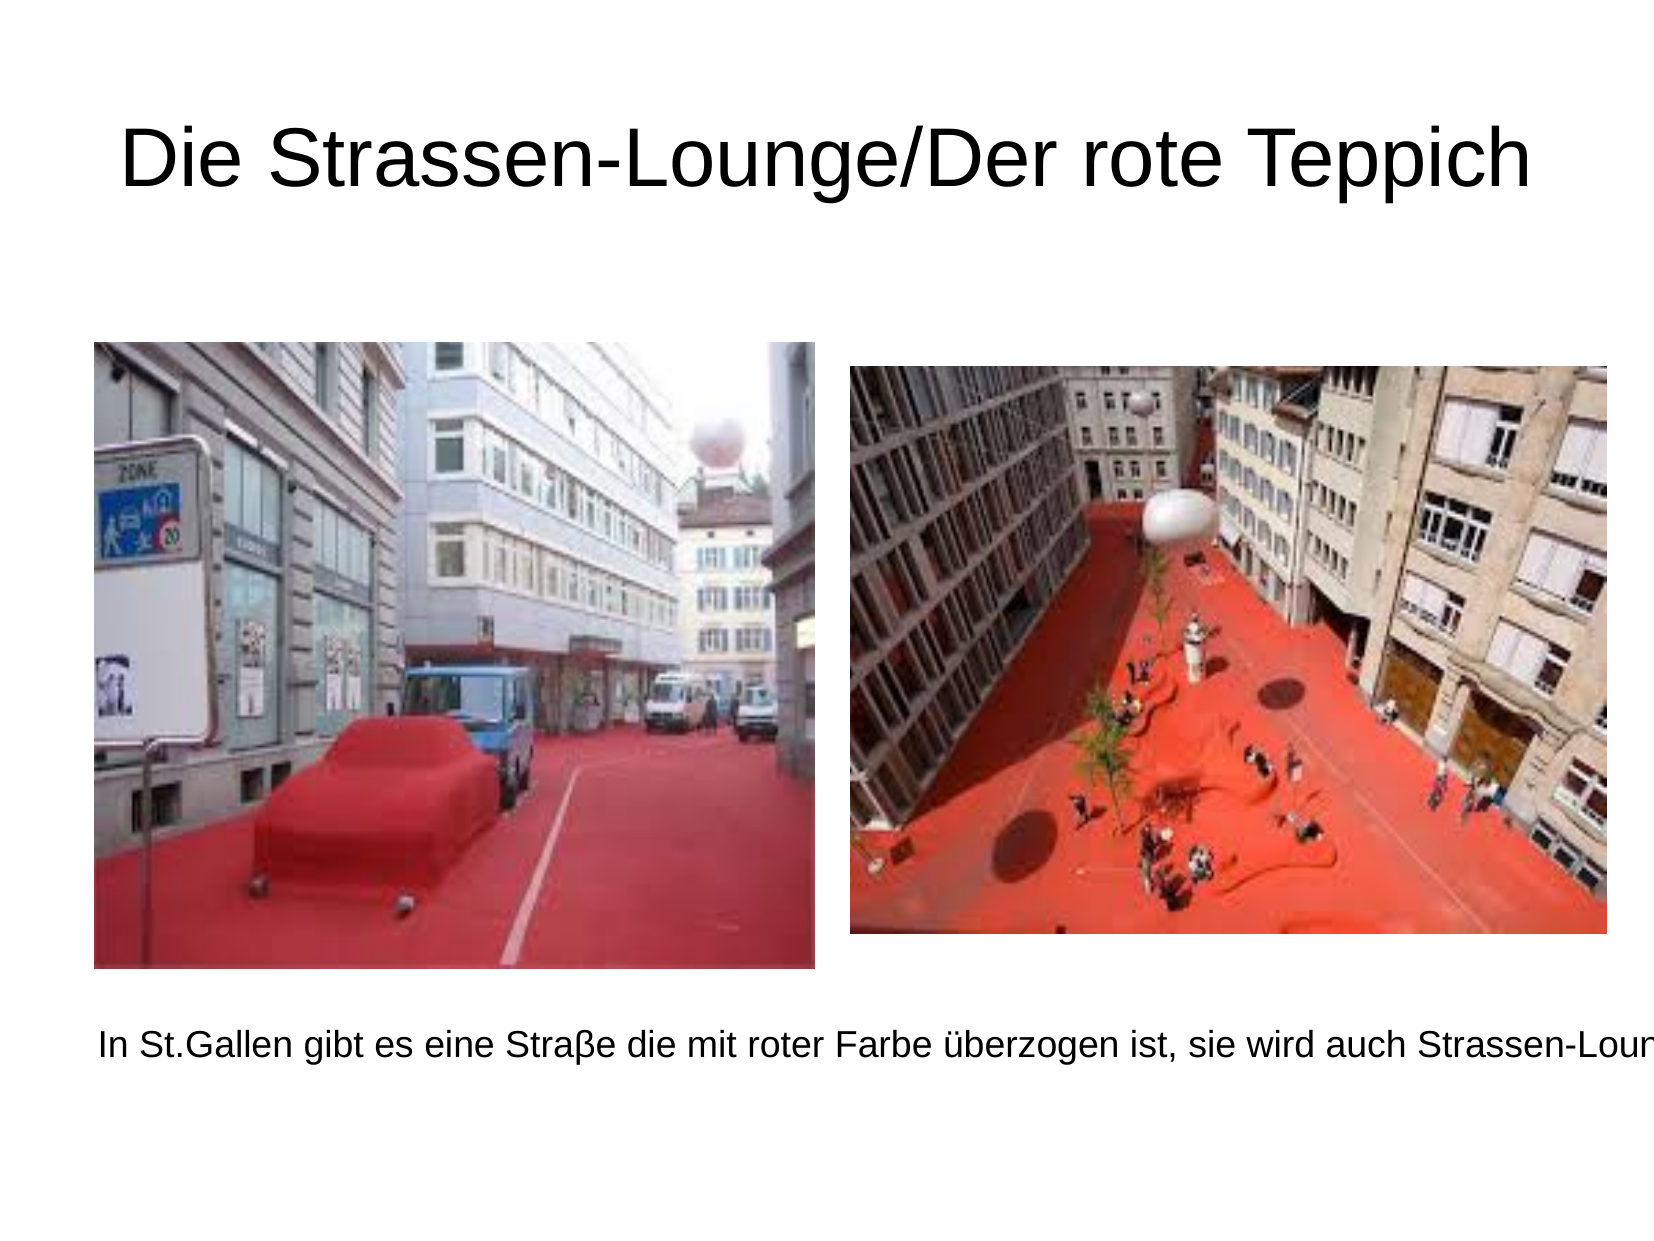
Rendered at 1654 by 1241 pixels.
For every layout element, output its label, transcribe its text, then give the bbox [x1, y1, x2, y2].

picture [850, 366, 1607, 934]
picture [94, 342, 815, 969]
title Die Strassen-Lounge/Der rote Teppich [82, 49, 1571, 257]
text_box In St.Gallen gibt es eine Straβe die mit roter Farbe überzogen ist, sie wird auch Strassen-Lounge genannt. [82, 1015, 1654, 1075]
